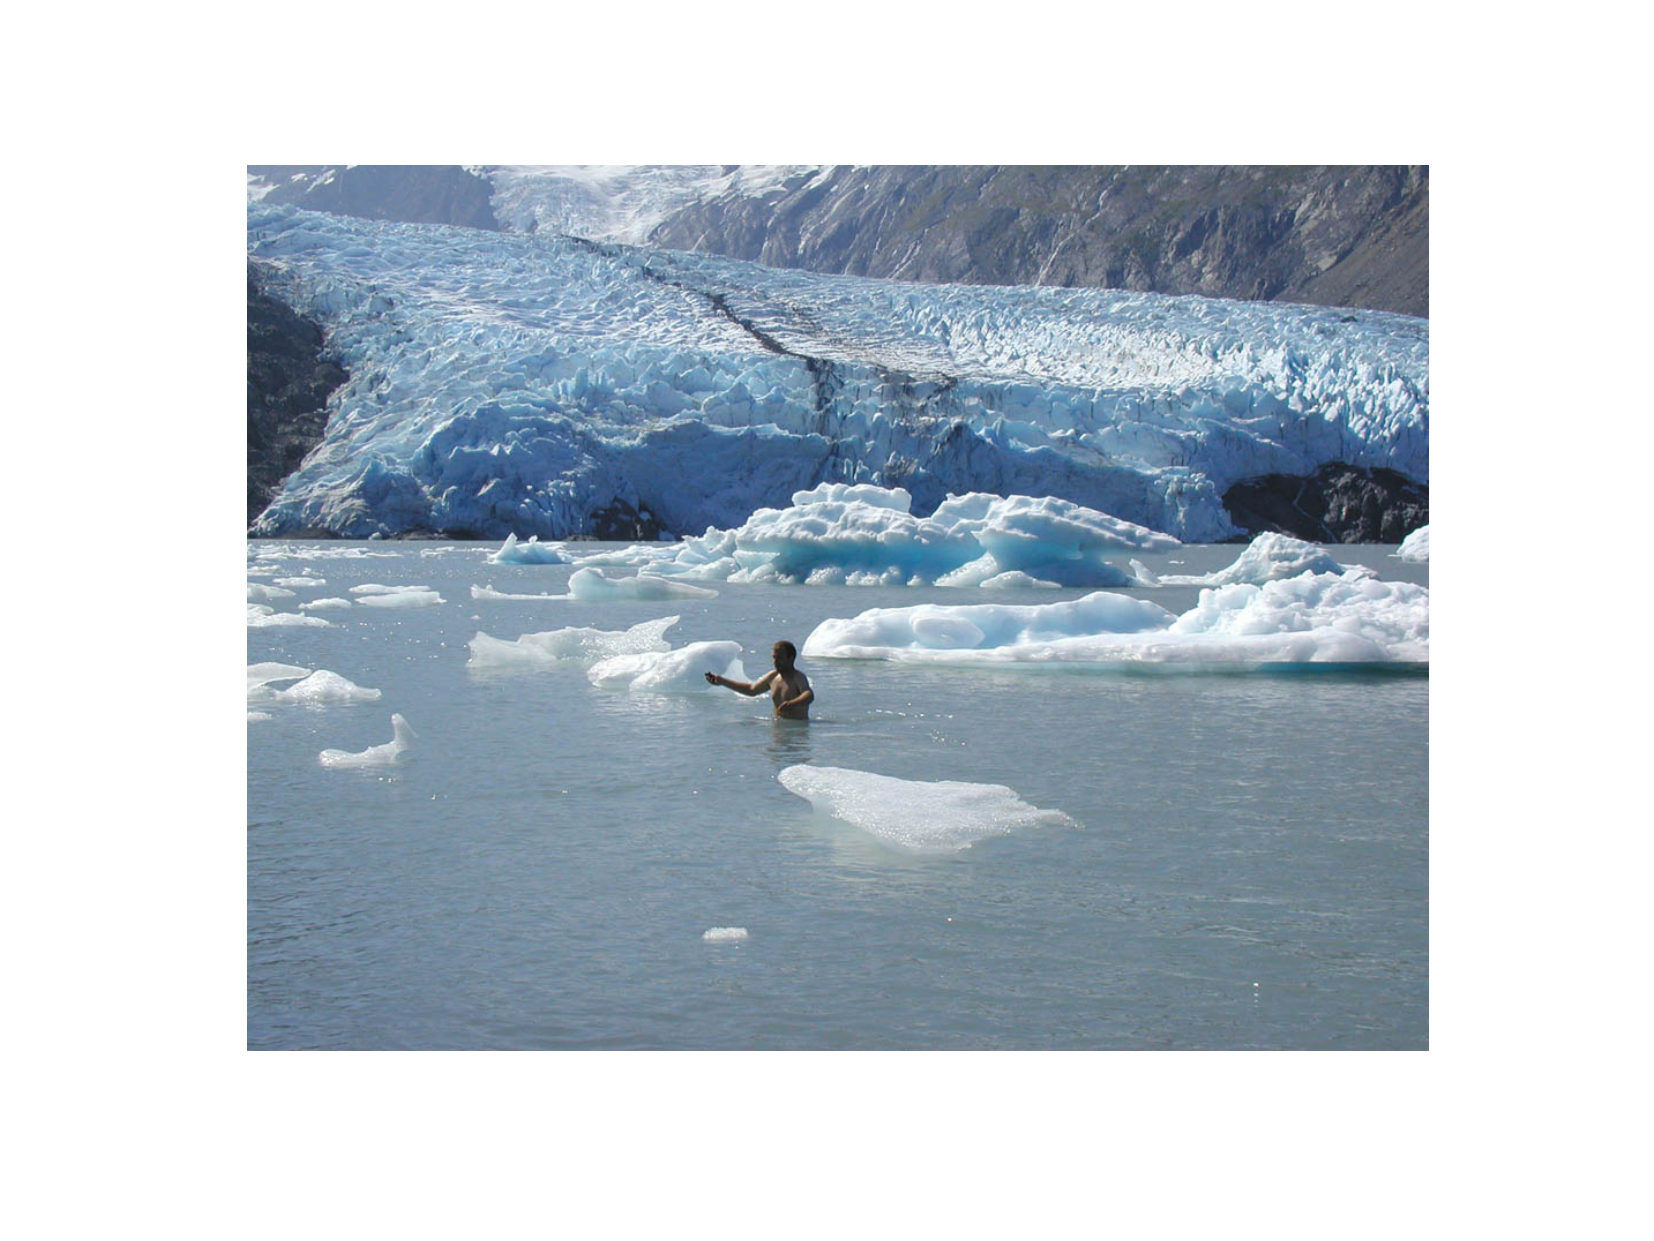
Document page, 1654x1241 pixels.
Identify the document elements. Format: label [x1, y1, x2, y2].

picture [247, 165, 1429, 1051]
